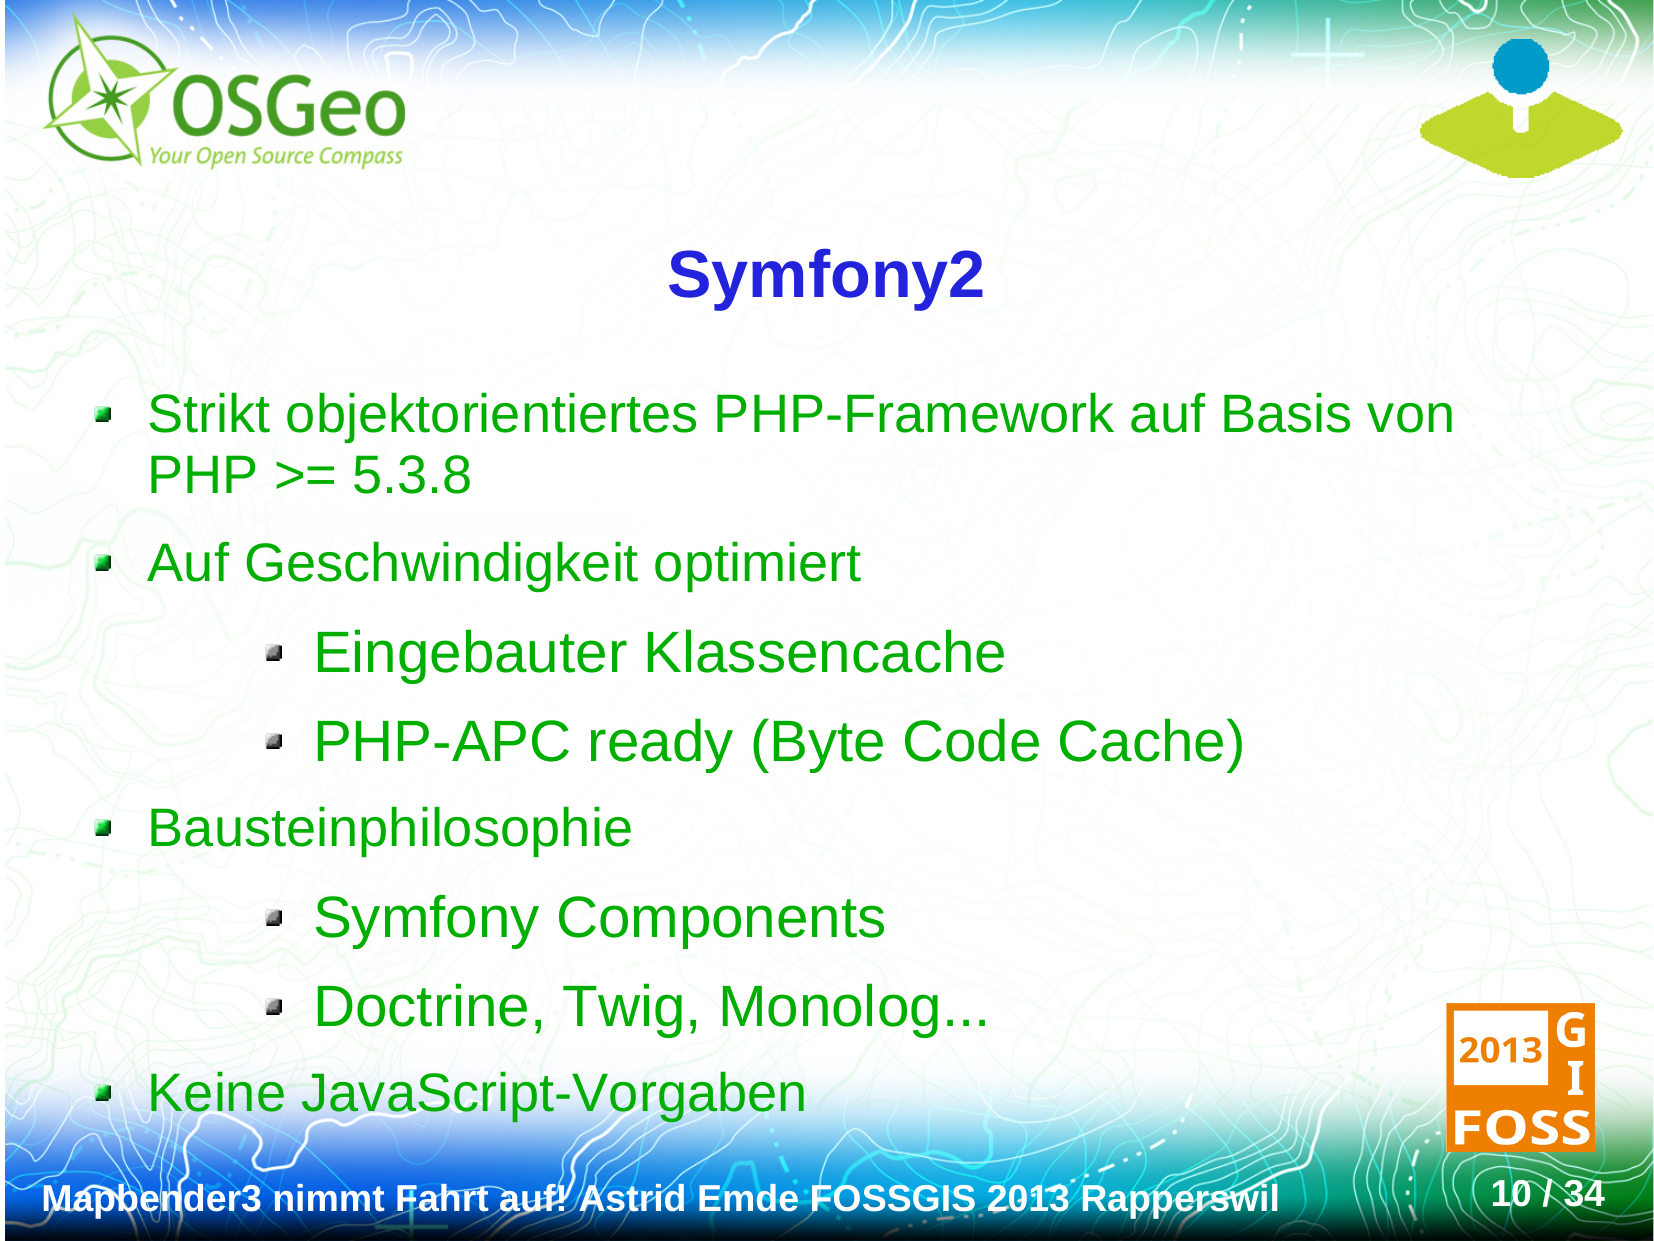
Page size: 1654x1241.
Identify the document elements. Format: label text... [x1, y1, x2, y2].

picture [5, 0, 1654, 1241]
title Symfony2 [82, 200, 1571, 349]
list Strikt objektorientiertes PHP-Framework auf Basis von PHP >= 5.3.8 Auf Geschwindigkeit optimiert Eingebauter Klassencache PHP-APC ready (Byte Code Cache) Bausteinphilosophie Symfony Components Doctrine, Twig, Monolog... Keine JavaScript-Vorgaben [76, 383, 1565, 1203]
